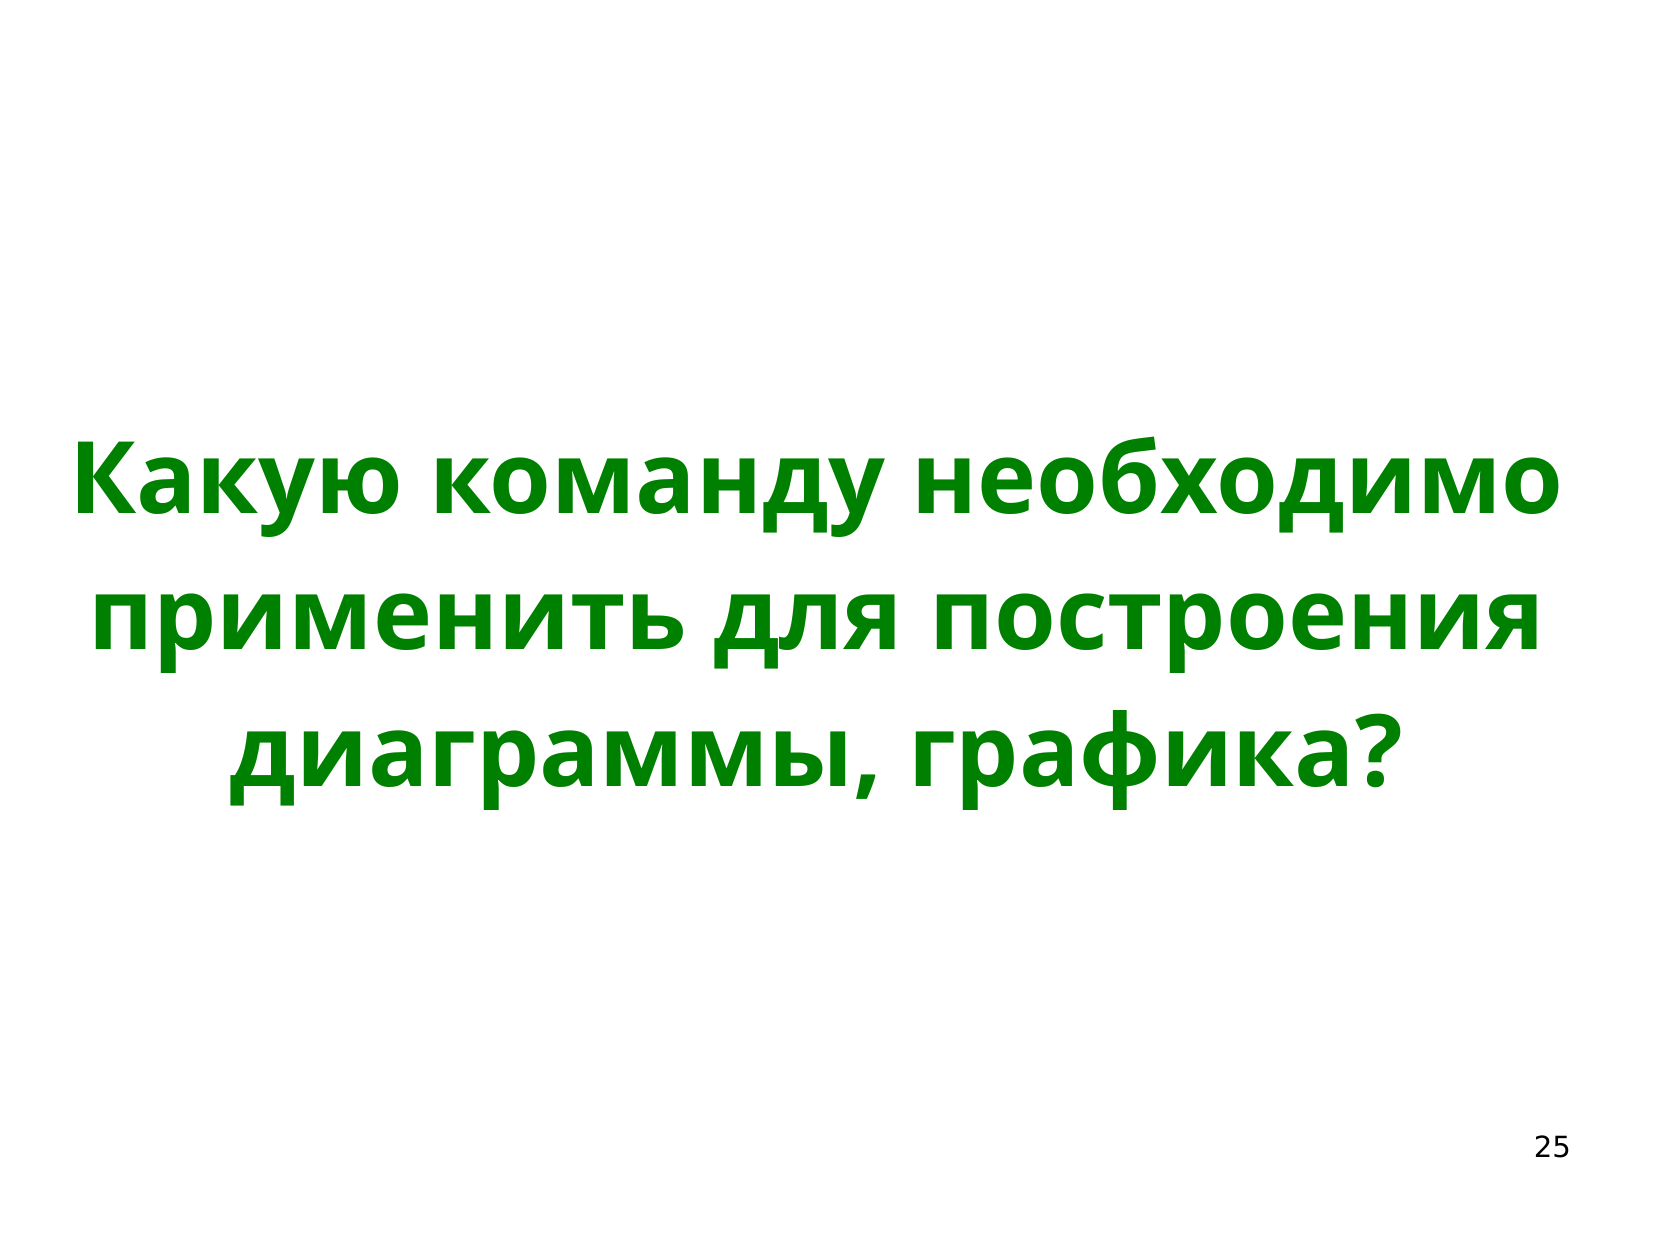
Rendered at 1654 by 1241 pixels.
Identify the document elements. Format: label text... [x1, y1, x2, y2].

title Какую команду необходимо применить для построения диаграммы, графика? [32, 277, 1602, 816]
